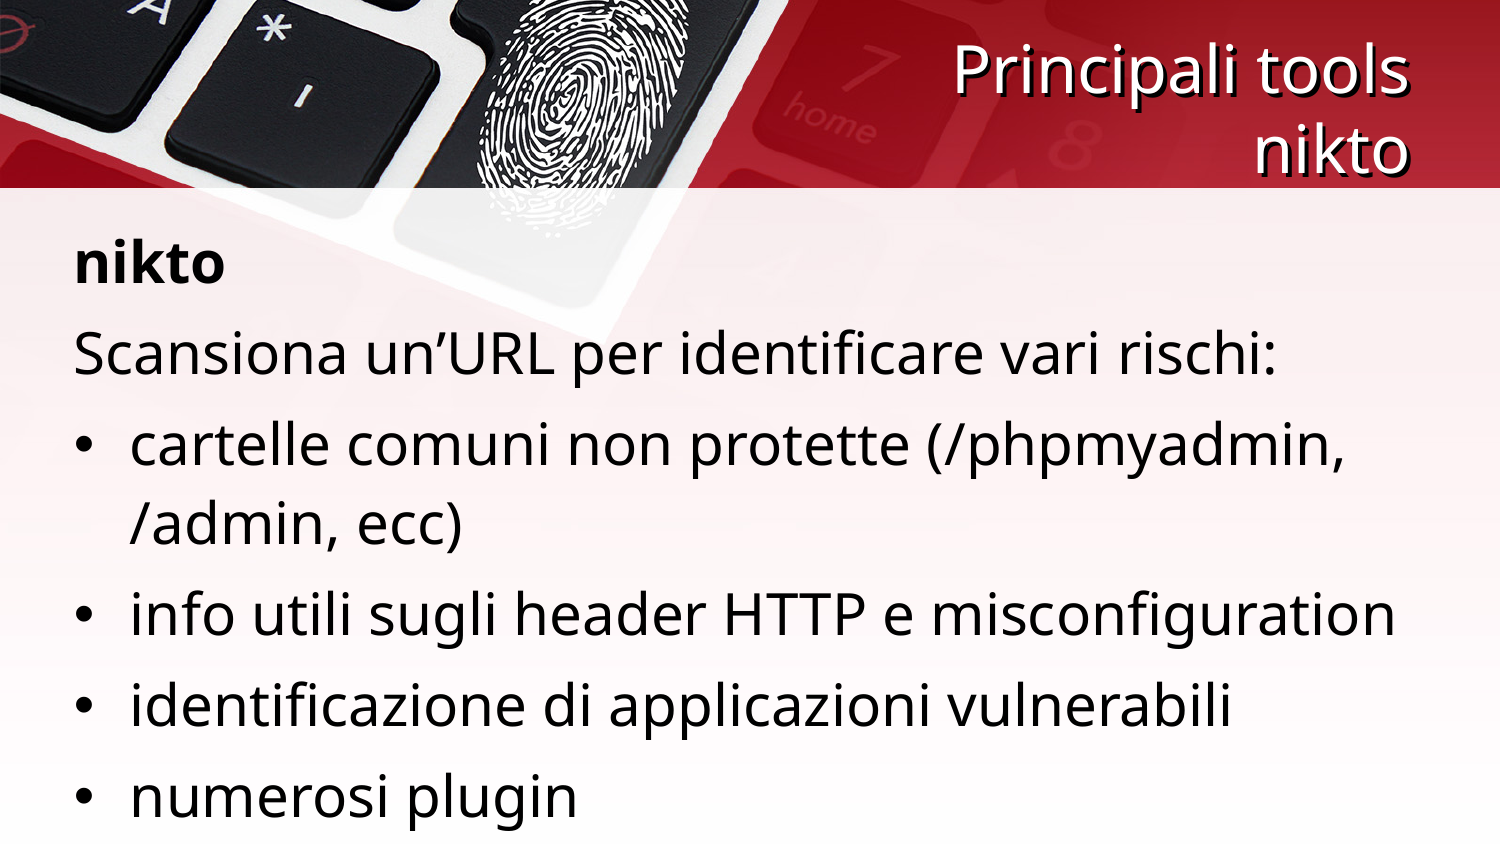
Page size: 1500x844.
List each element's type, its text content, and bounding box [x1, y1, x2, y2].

title Principali tools nikto [73, 46, 1427, 168]
picture [0, 0, 1500, 844]
list nikto Scansiona un’URL per identificare vari rischi: cartelle comuni non protette (/phpmyadmin, /admin, ecc) info utili sugli header HTTP e misconfiguration identificazione di applicazioni vulnerabili numerosi plugin https://cirt.net/nikto2 [73, 221, 1418, 819]
